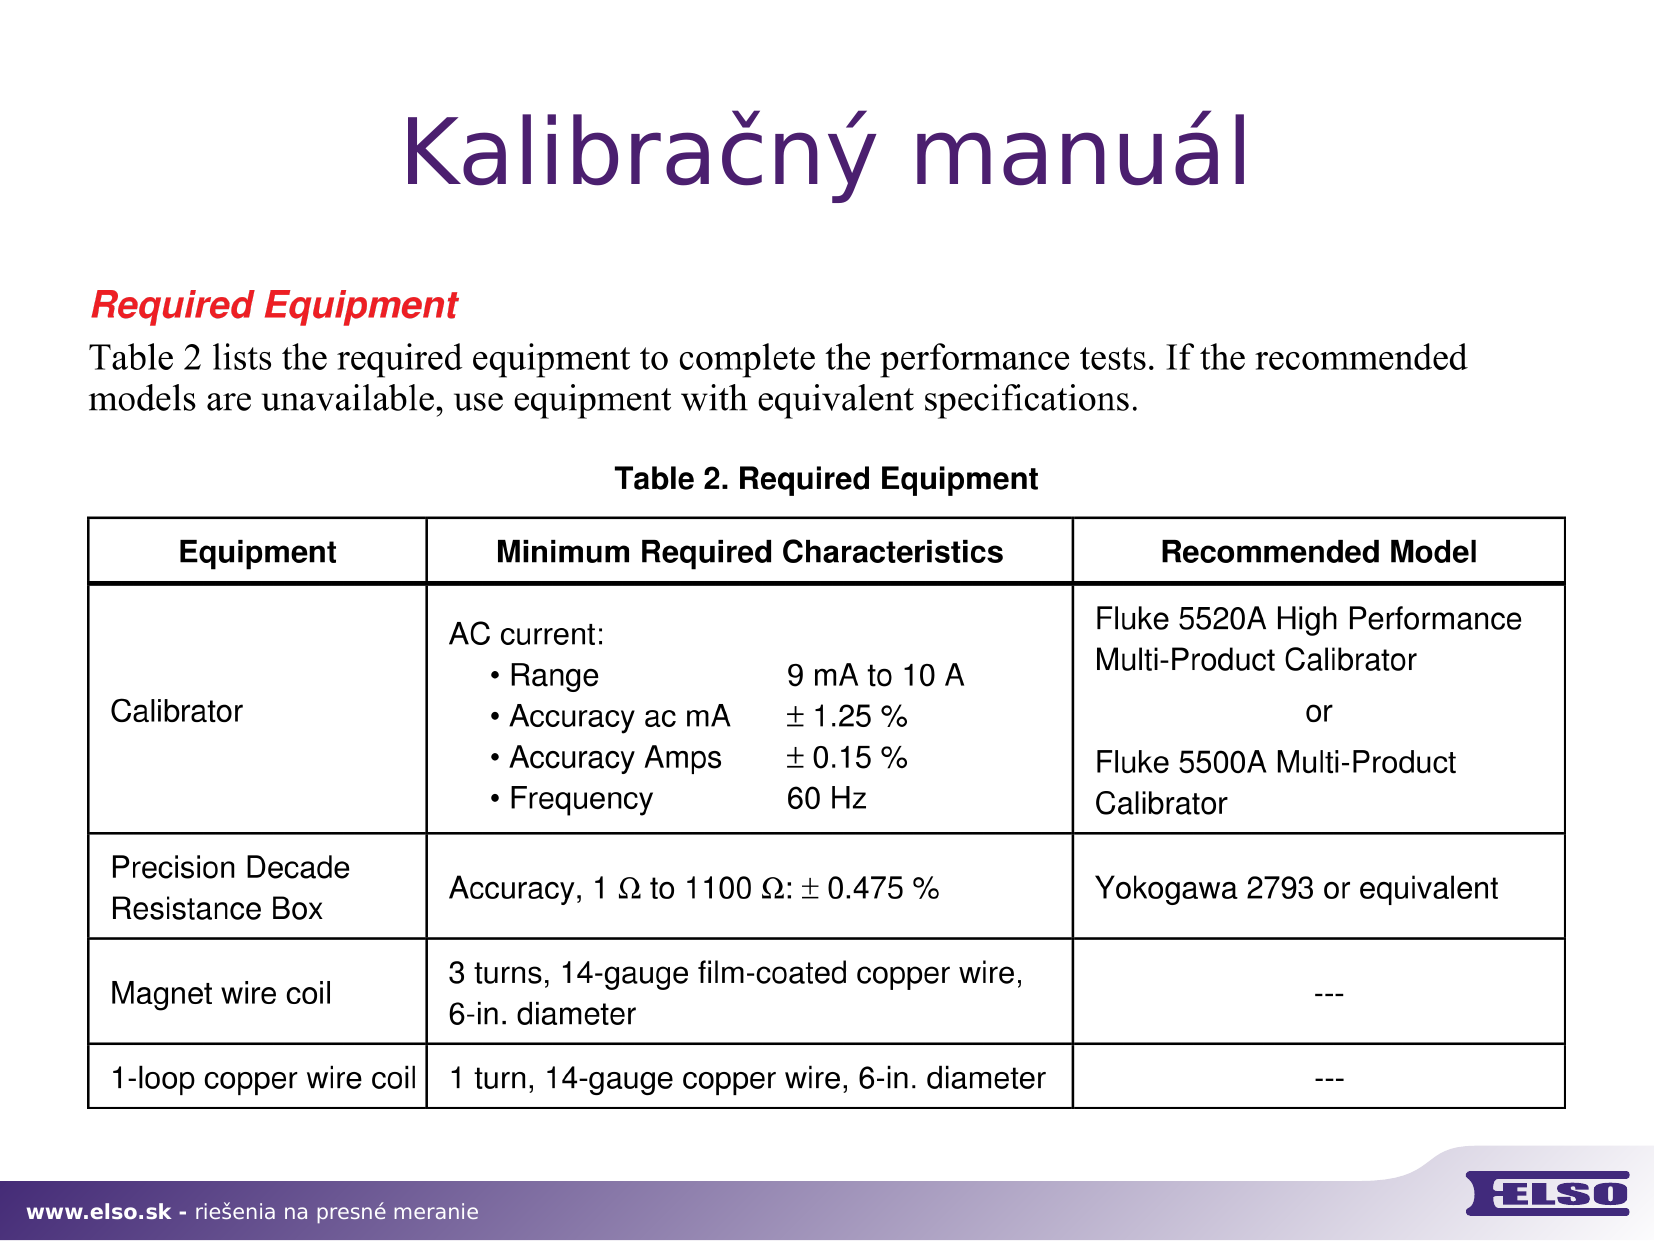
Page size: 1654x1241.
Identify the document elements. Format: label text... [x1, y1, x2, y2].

picture [87, 290, 1566, 1109]
title Kalibračný manuál [82, 49, 1571, 257]
